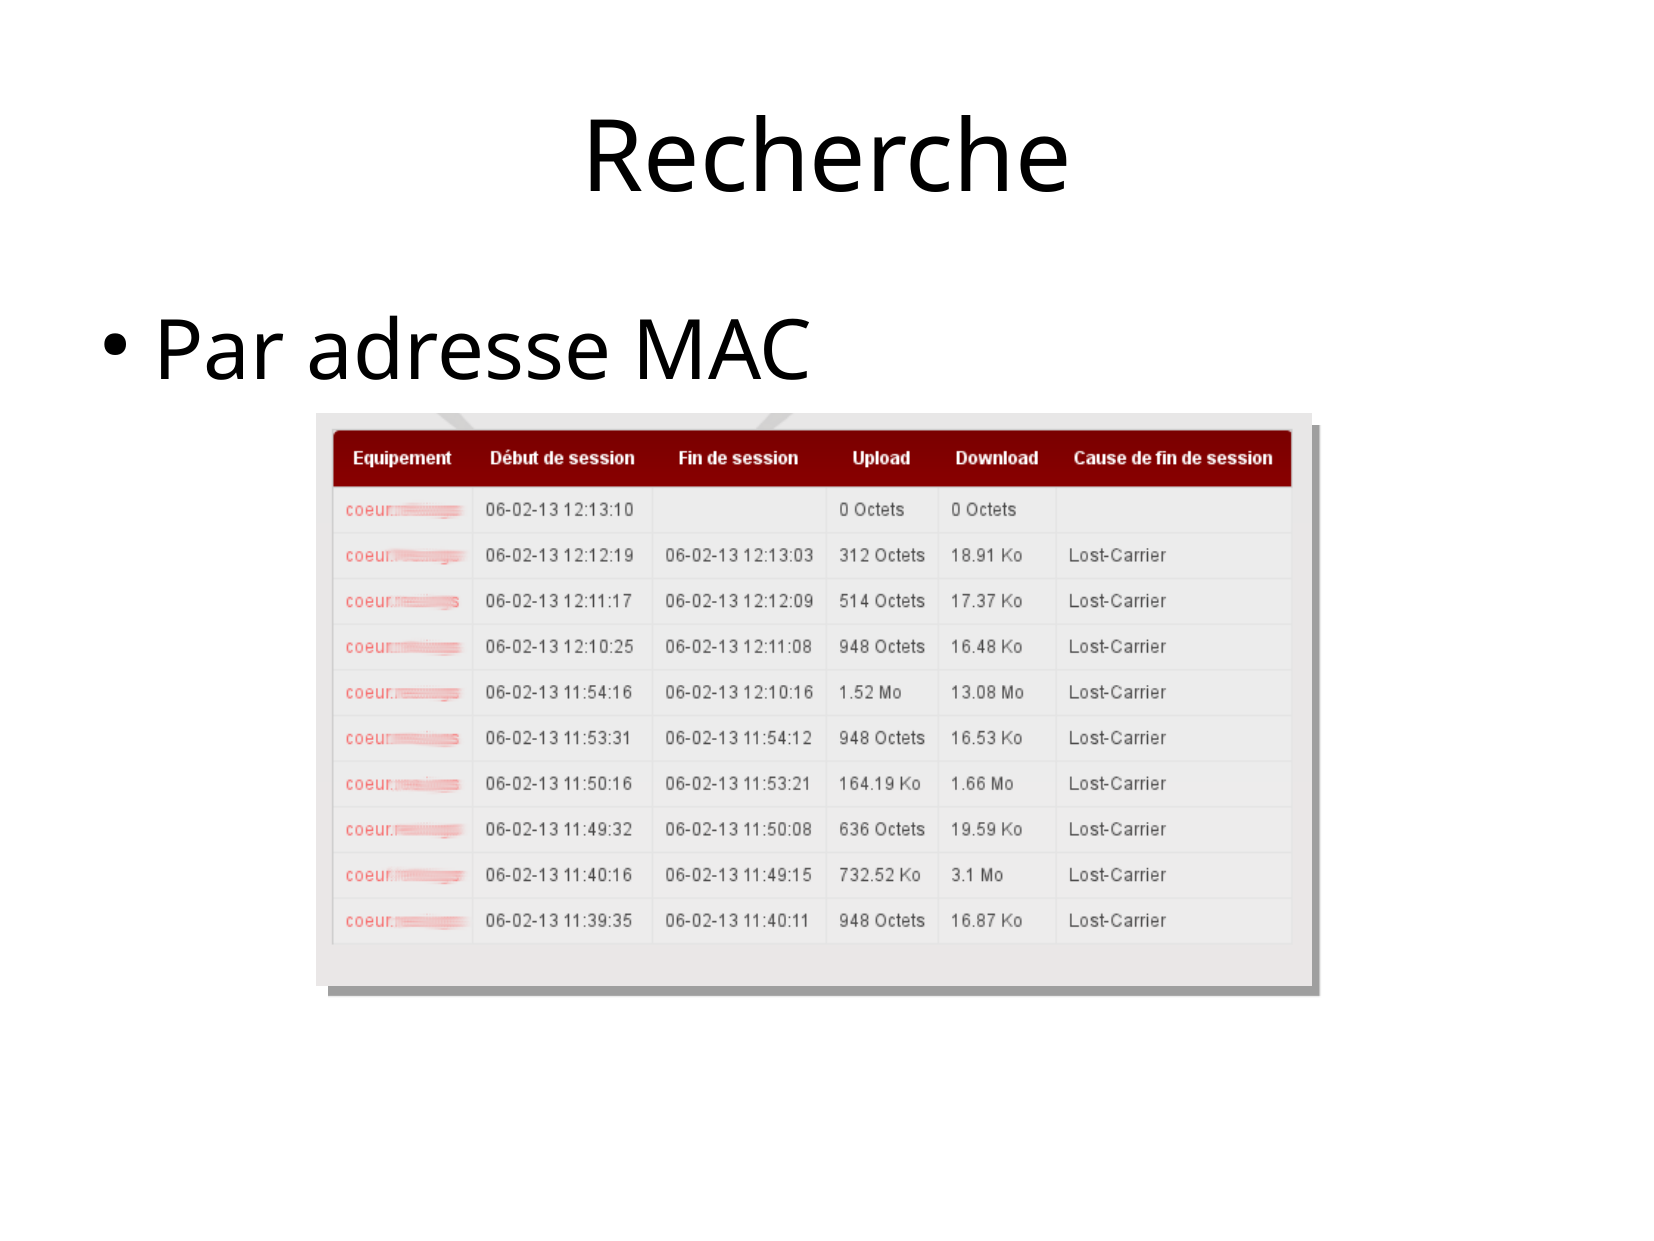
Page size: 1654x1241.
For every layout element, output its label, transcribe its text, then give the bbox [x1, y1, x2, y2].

title Recherche [82, 49, 1571, 257]
picture [316, 413, 1312, 986]
list Par adresse MAC [82, 290, 1538, 1010]
